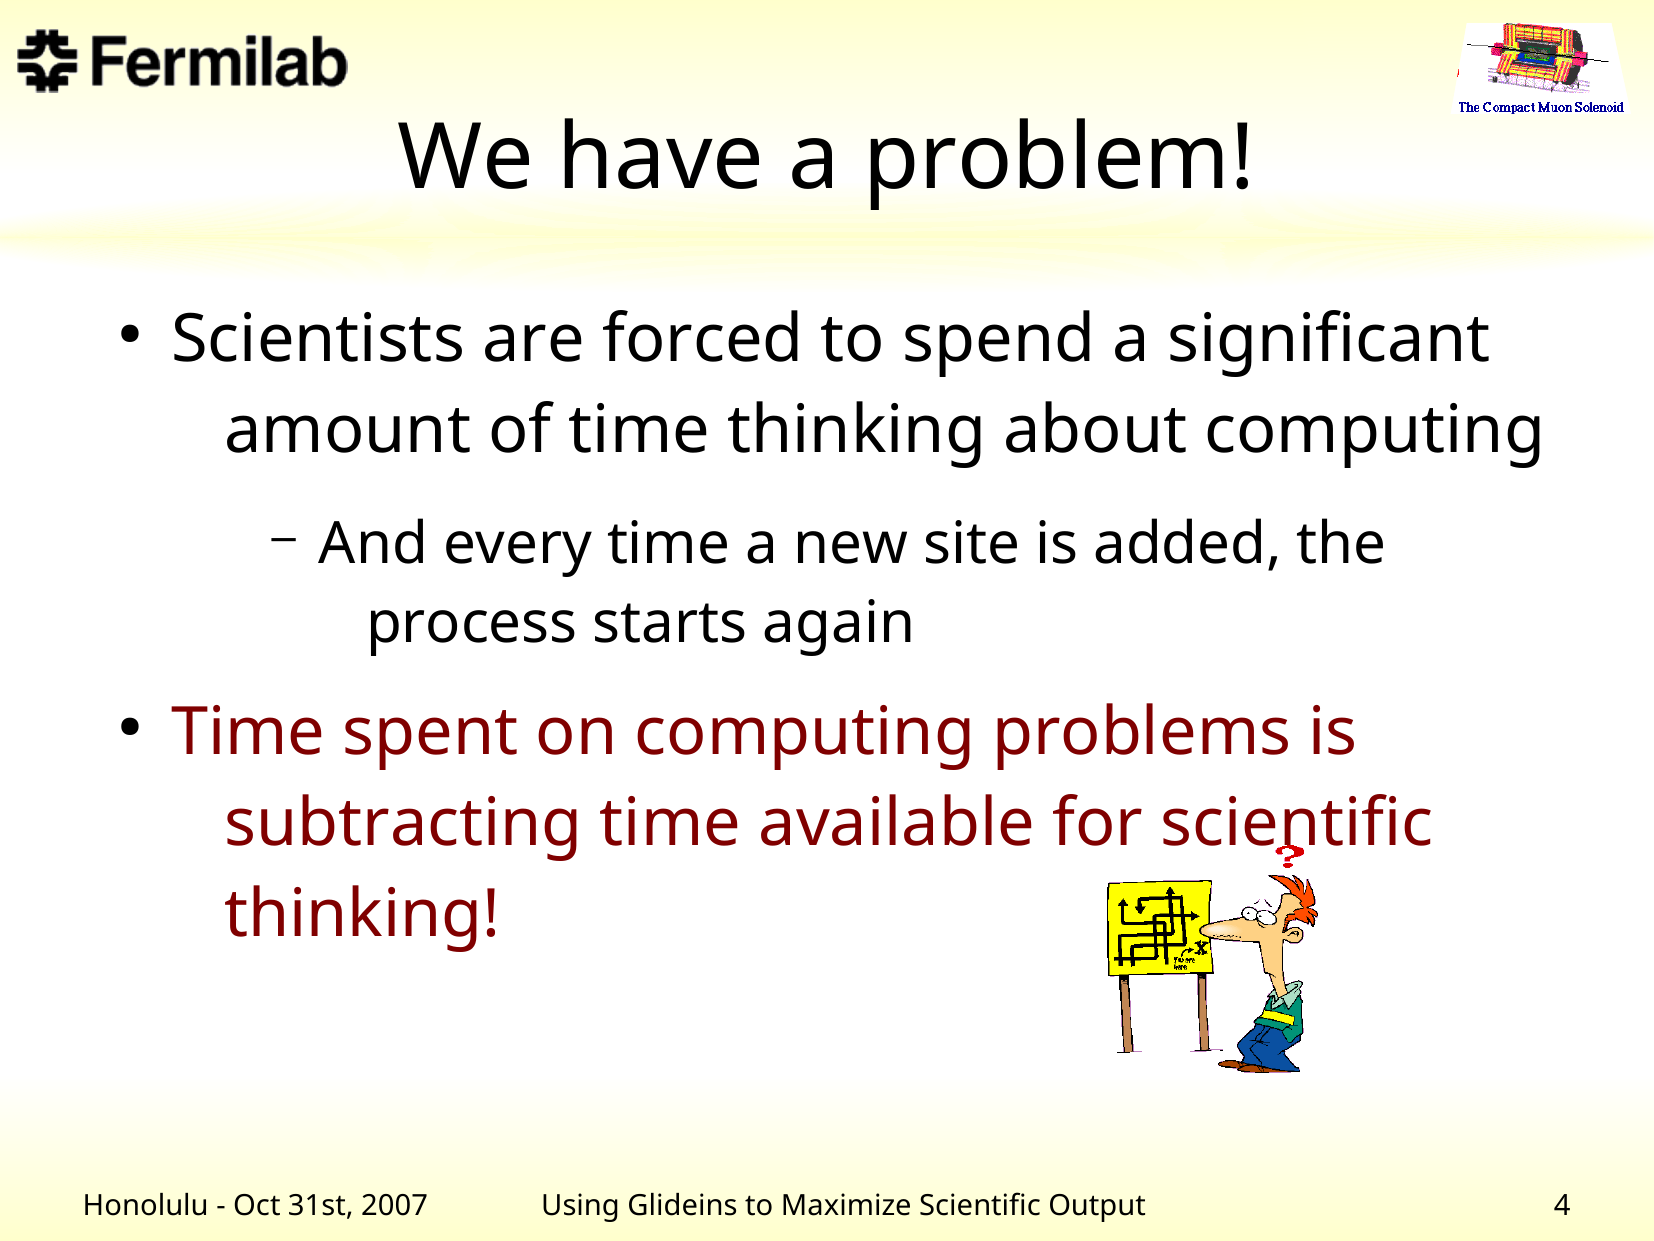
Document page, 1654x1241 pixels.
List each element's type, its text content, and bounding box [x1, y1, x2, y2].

picture [1107, 845, 1318, 1073]
picture [1463, 23, 1630, 114]
picture [17, 29, 348, 93]
list Scientists are forced to spend a significant amount of time thinking about computing And every time a new site is added, the process starts again Time spent on computing problems is subtracting time available for scientific thinking! [82, 290, 1571, 1167]
title We have a problem! [82, 49, 1571, 257]
